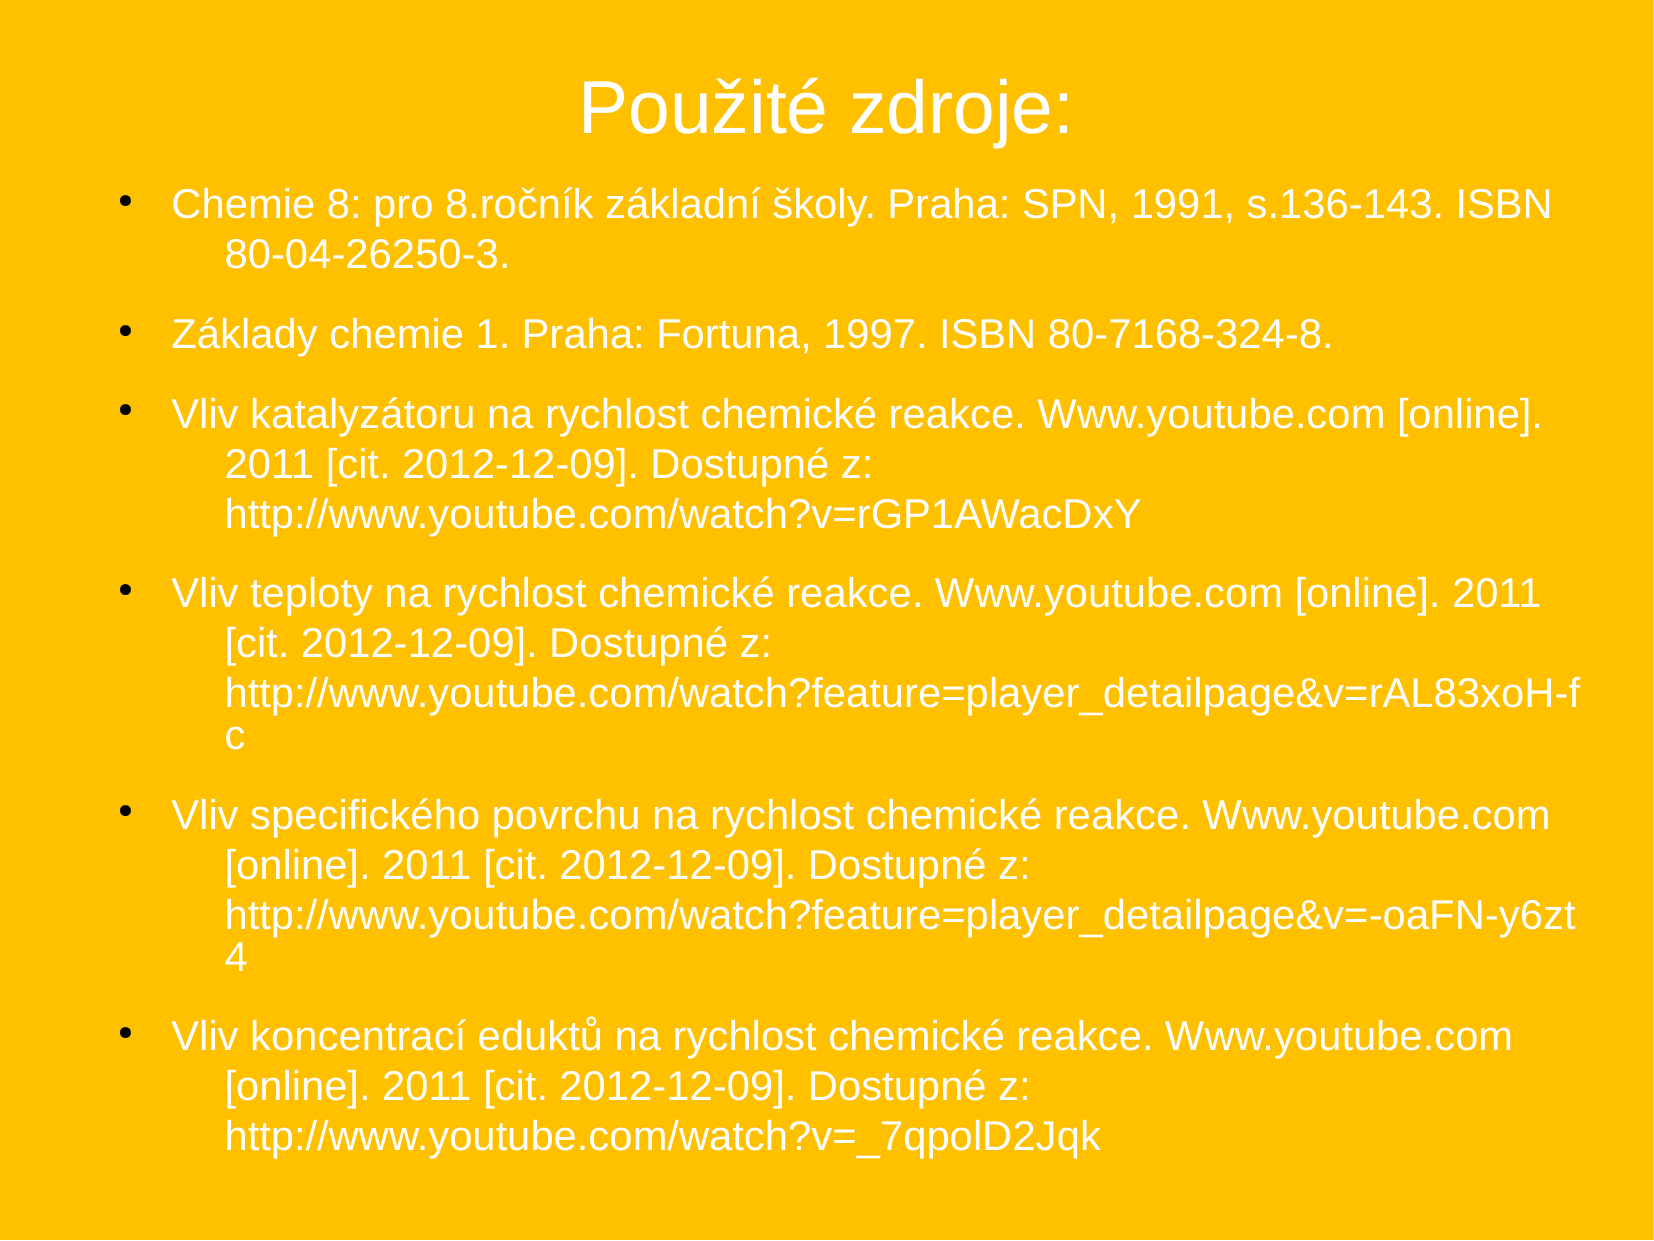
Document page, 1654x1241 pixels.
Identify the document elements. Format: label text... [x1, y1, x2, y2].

title Použité zdroje: [82, 0, 1571, 177]
list Chemie 8: pro 8.ročník základní školy. Praha: SPN, 1991, s.136-143. ISBN 80-04-26250-3. Základy chemie 1. Praha: Fortuna, 1997. ISBN 80-7168-324-8. Vliv katalyzátoru na rychlost chemické reakce. Www.youtube.com [online]. 2011 [cit. 2012-12-09]. Dostupné z: http://www.youtube.com/watch?v=rGP1AWacDxY Vliv teploty na rychlost chemické reakce. Www.youtube.com [online]. 2011 [cit. 2012-12-09]. Dostupné z: http://www.youtube.com/watch?feature=player_detailpage&v=rAL83xoH-fc Vliv specifického povrchu na rychlost chemické reakce. Www.youtube.com [online]. 2011 [cit. 2012-12-09]. Dostupné z: http://www.youtube.com/watch?feature=player_detailpage&v=-oaFN-y6zt4 Vliv koncentrací eduktů na rychlost chemické reakce. Www.youtube.com [online]. 2011 [cit. 2012-12-09]. Dostupné z: http://www.youtube.com/watch?v=_7qpolD2Jqk [82, 177, 1595, 1093]
